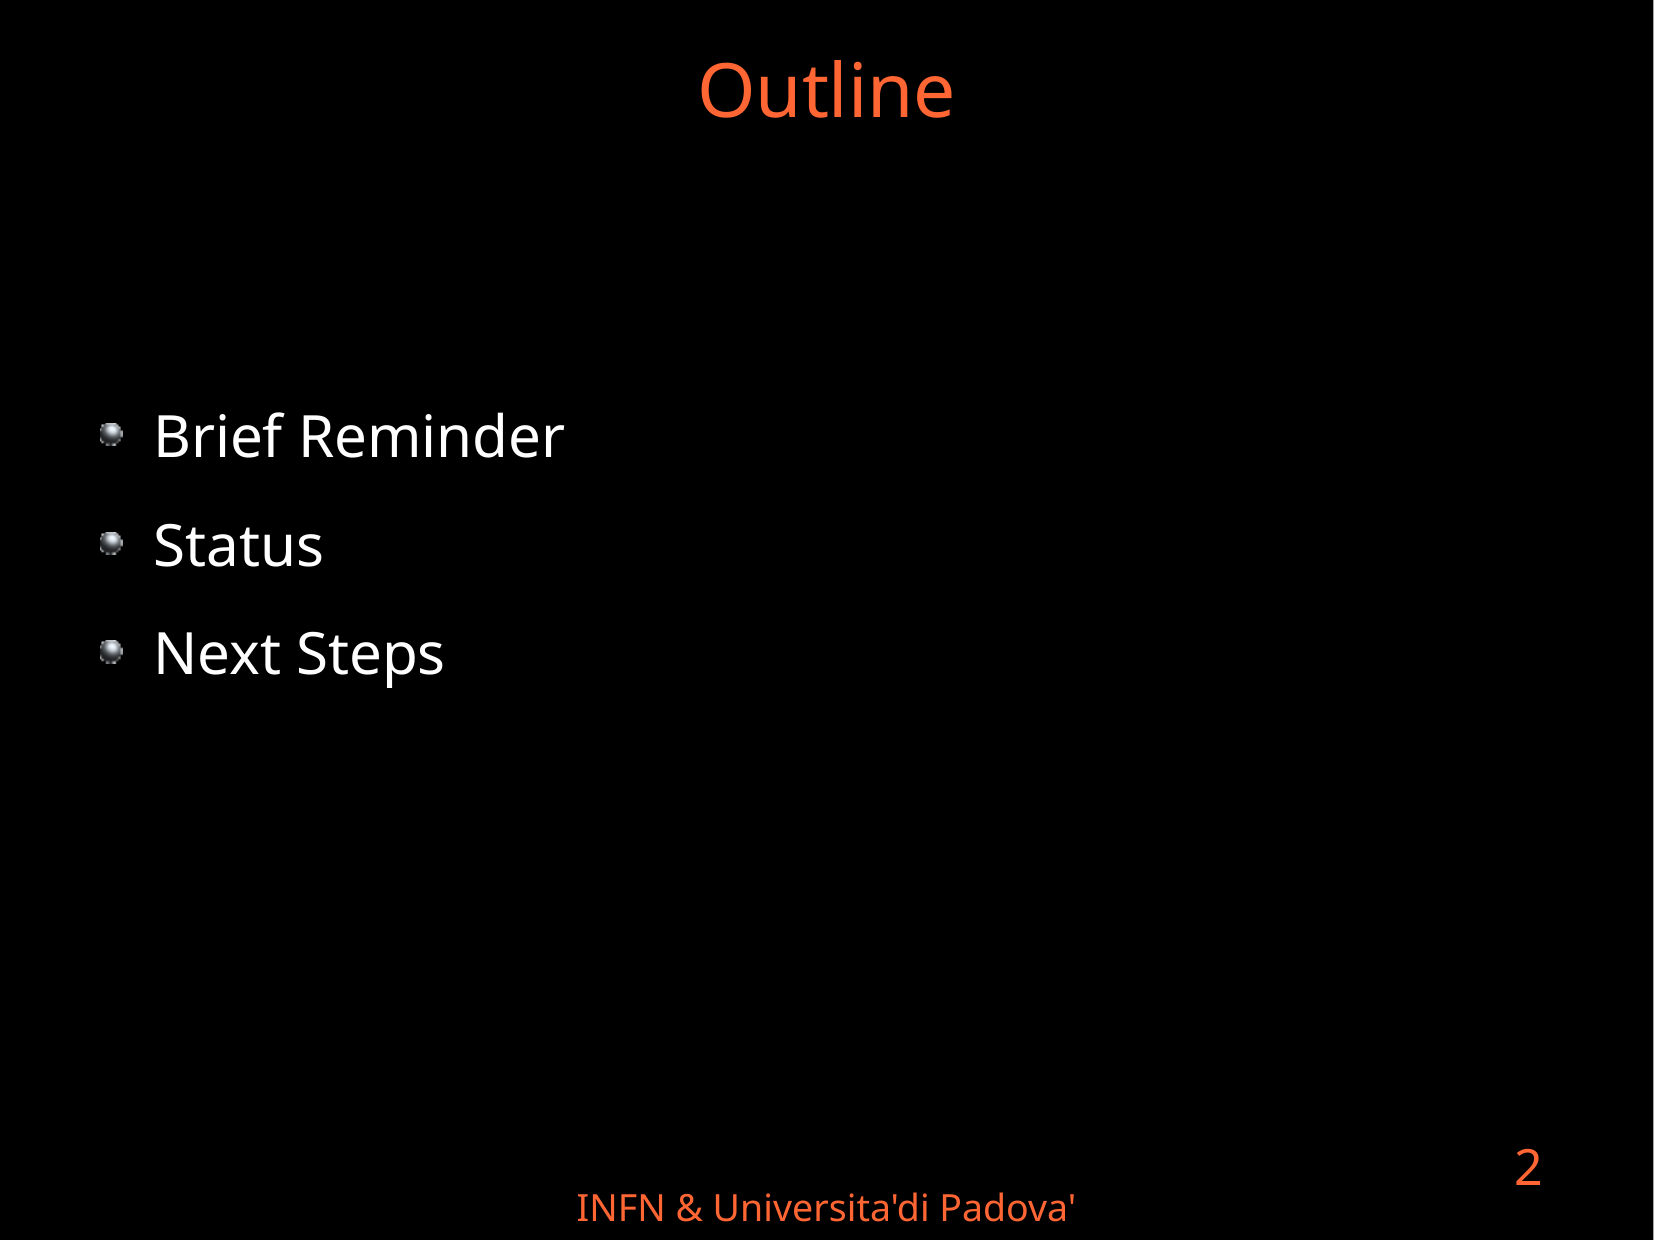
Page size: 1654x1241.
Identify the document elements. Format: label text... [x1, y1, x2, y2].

list Brief Reminder Status Next Steps [82, 395, 1571, 846]
title Outline [82, 30, 1571, 146]
